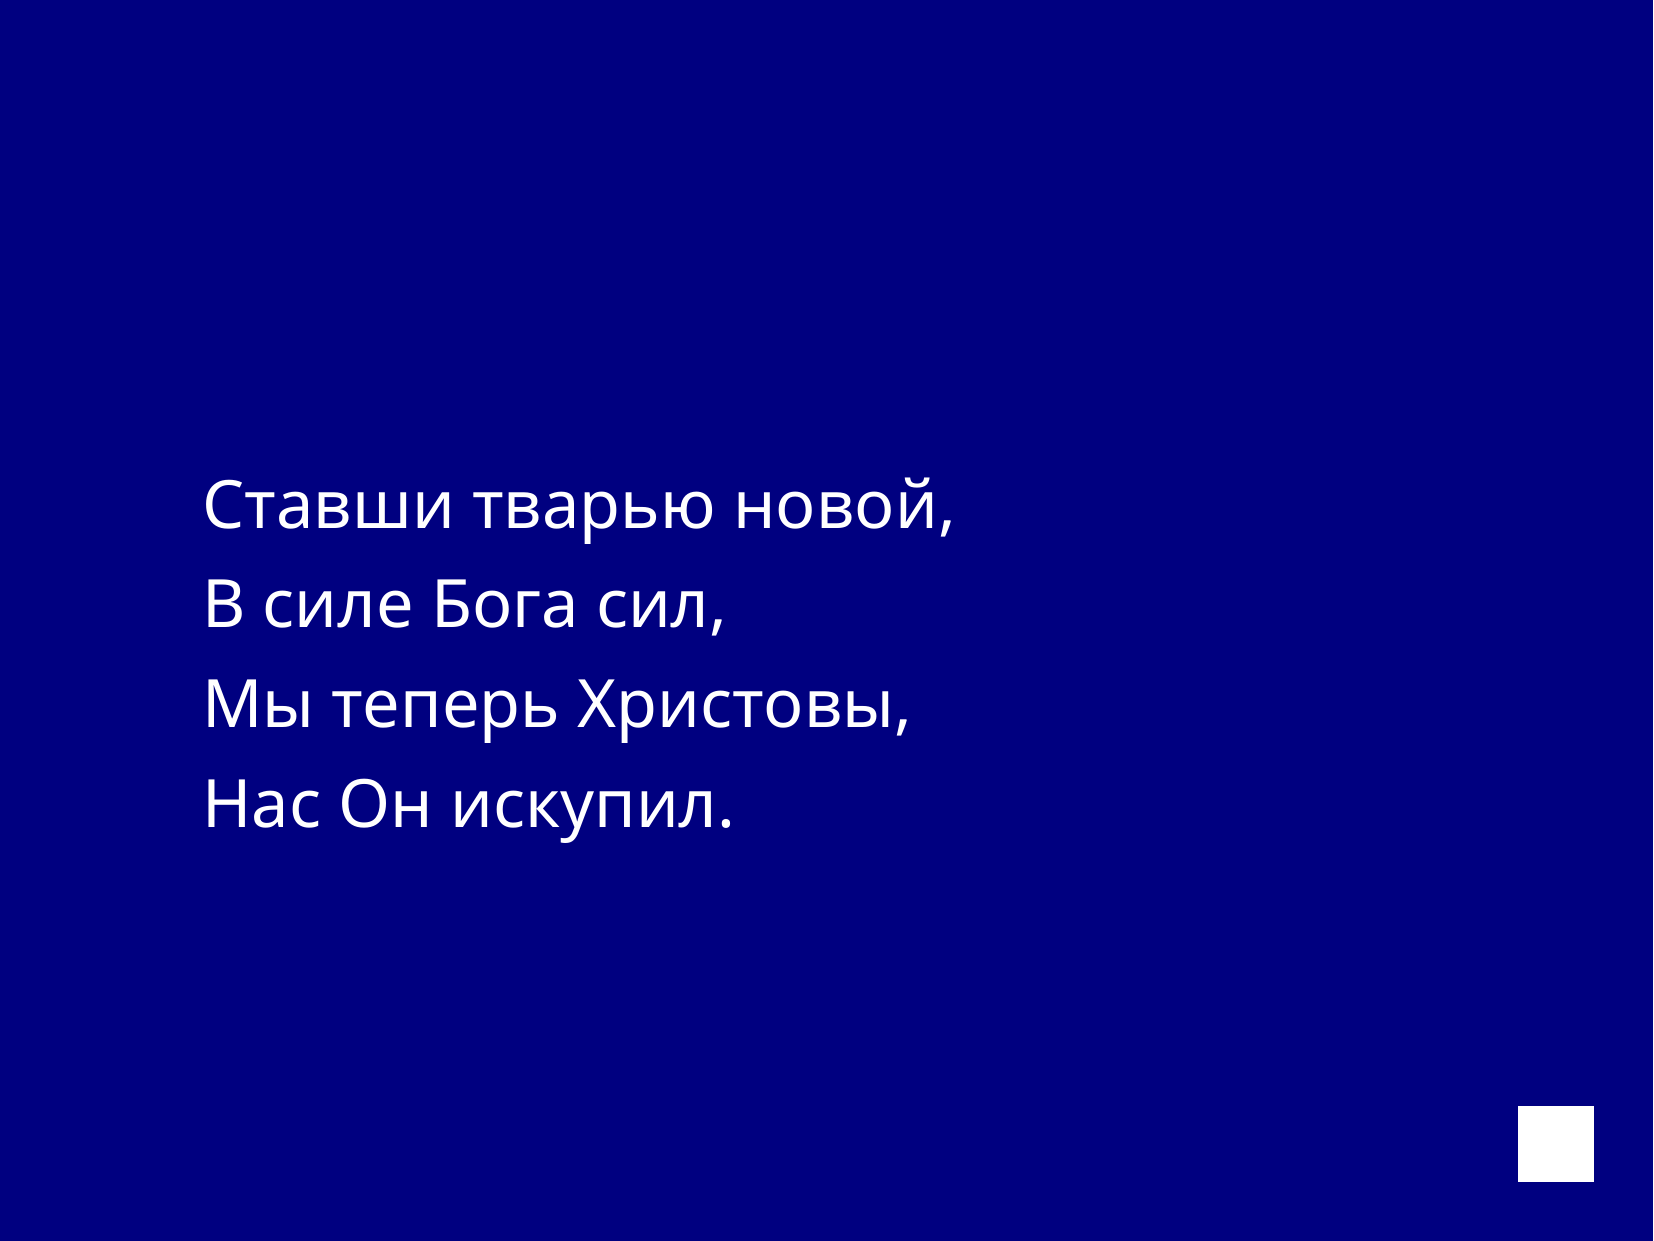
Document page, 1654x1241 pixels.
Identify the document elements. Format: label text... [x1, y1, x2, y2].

text_box Ставши тварью новой, В силе Бога сил, Мы теперь Христовы, Нас Он искупил. [75, 150, 1576, 1163]
text_box [1518, 1106, 1594, 1182]
